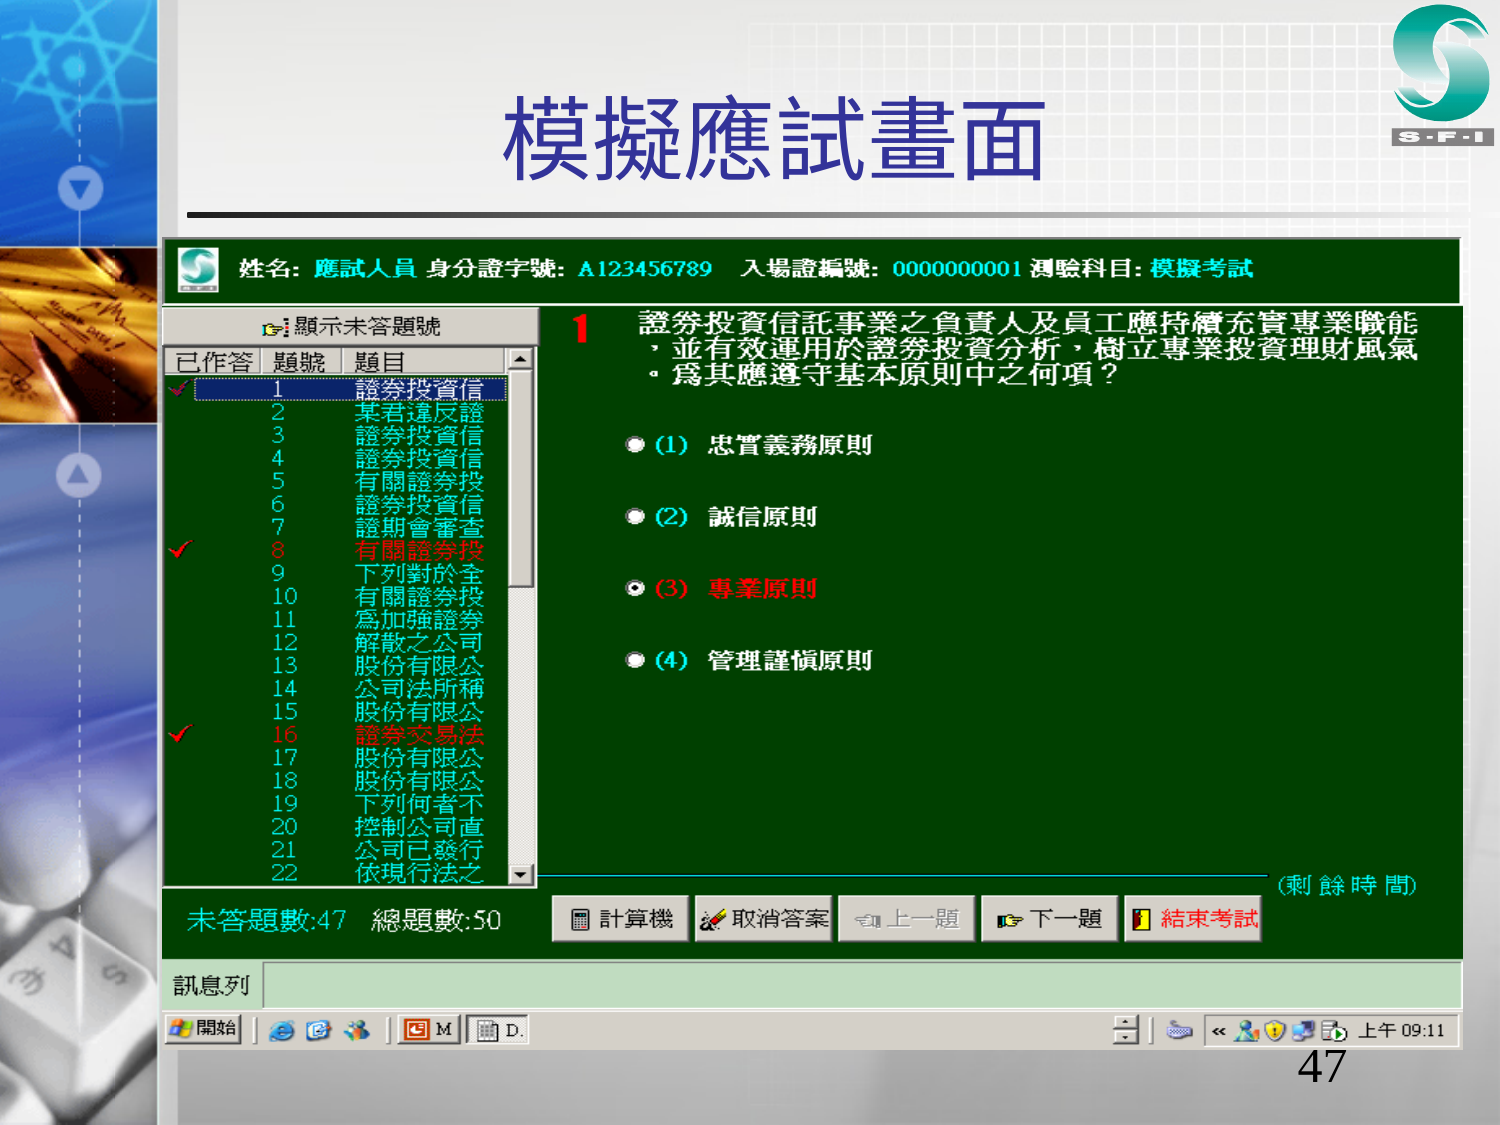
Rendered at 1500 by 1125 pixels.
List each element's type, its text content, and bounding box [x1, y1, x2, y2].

title 模擬應試畫面 [188, 101, 1363, 201]
picture [0, 0, 1500, 1125]
